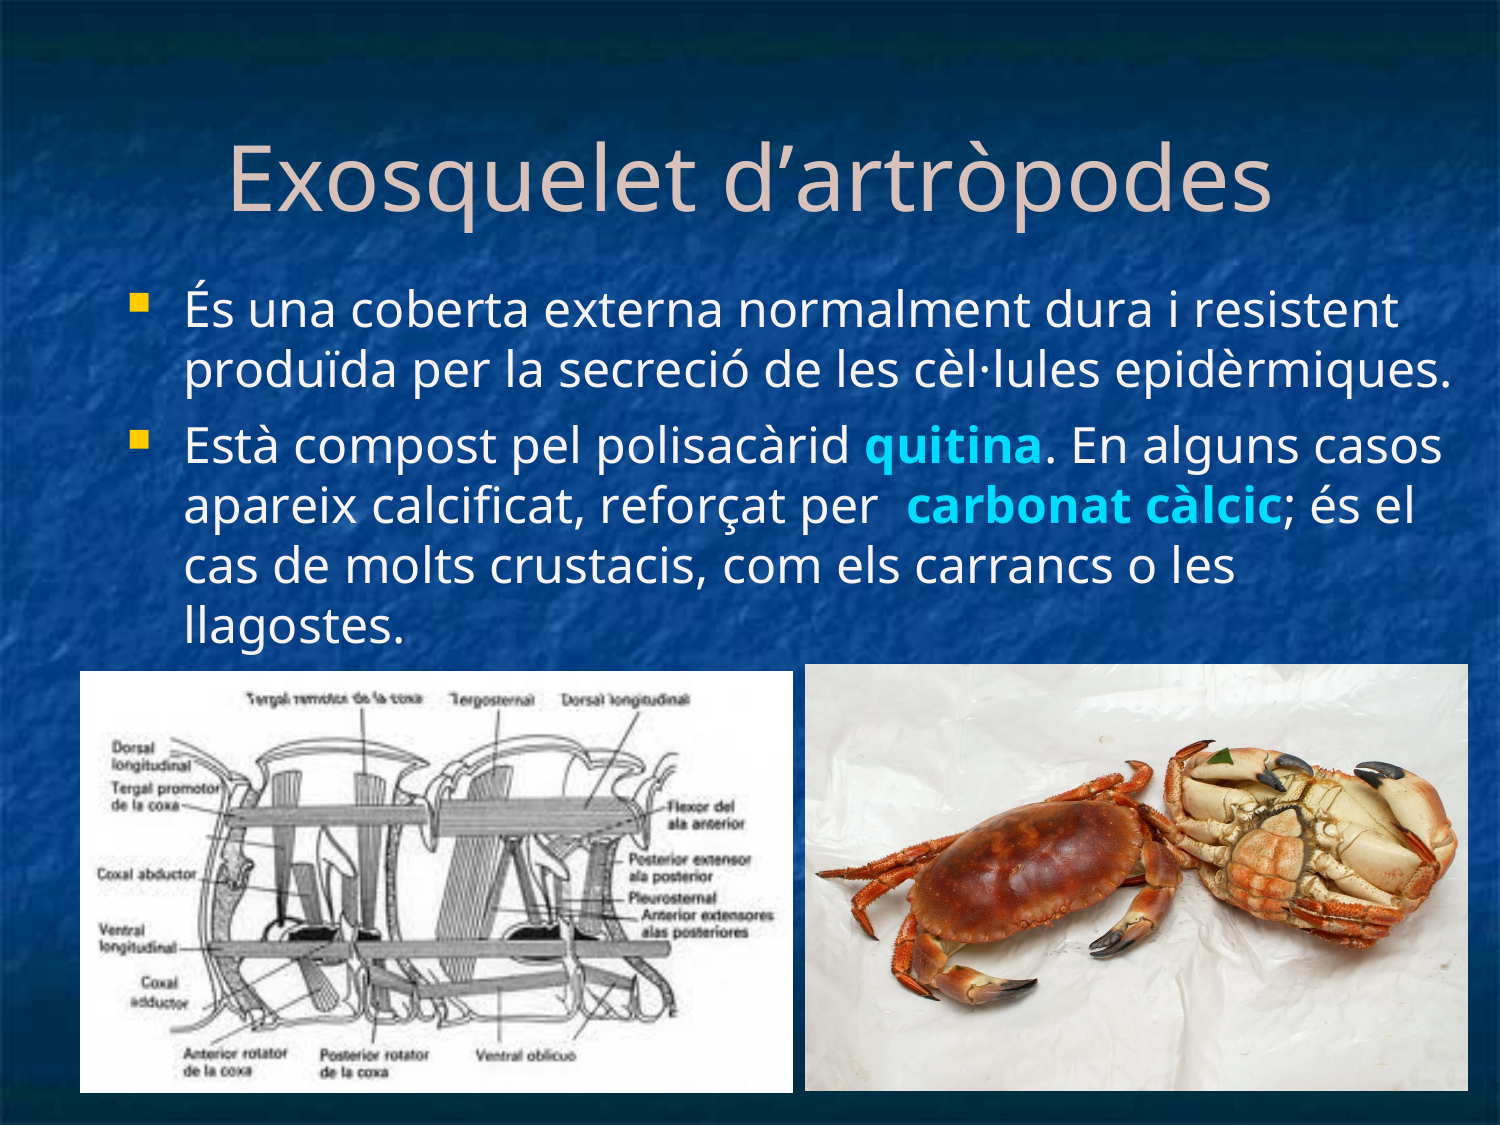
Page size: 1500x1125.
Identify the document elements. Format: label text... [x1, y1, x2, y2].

title Exosquelet d’artròpodes [75, 57, 1426, 293]
picture [0, 0, 1500, 1125]
list És una coberta externa normalment dura i resistent produïda per la secreció de les cèl·lules epidèrmiques. Està compost pel polisacàrid quitina. En alguns casos apareix calcificat, reforçat per carbonat càlcic; és el cas de molts crustacis, com els carrancs o les llagostes. [112, 269, 1481, 994]
